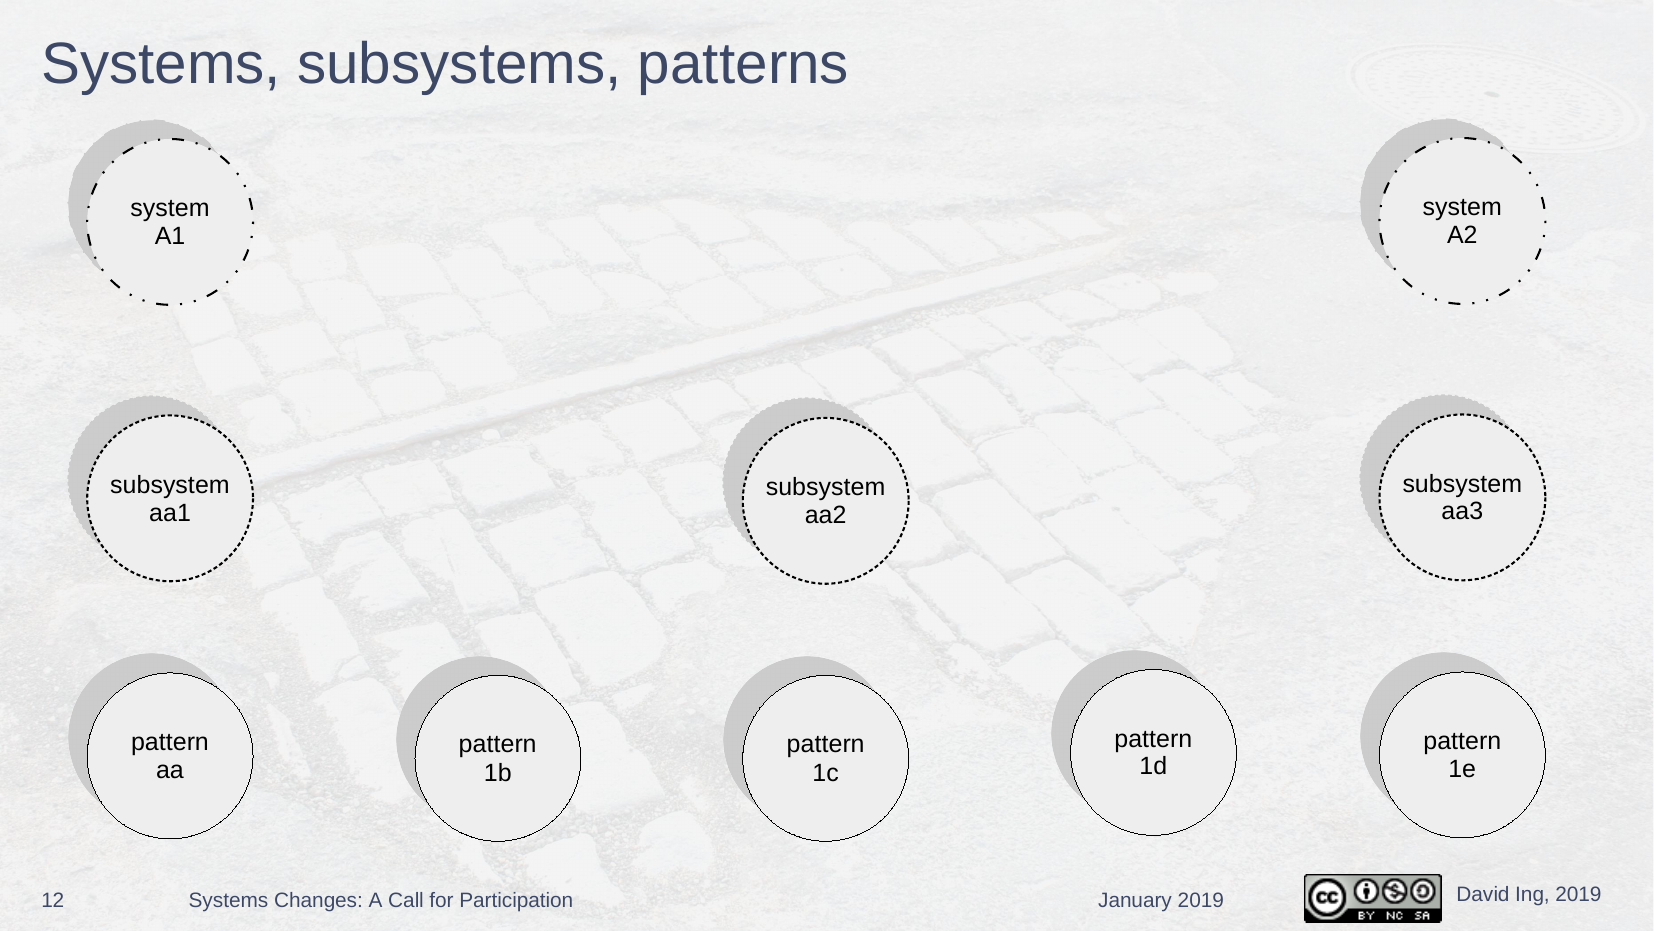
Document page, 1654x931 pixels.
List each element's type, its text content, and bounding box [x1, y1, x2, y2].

text_box pattern aa [87, 672, 254, 839]
text_box pattern 1b [414, 675, 581, 842]
text_box system A1 [87, 138, 254, 305]
title Systems, subsystems, patterns [41, 30, 1613, 126]
text_box system A2 [1379, 138, 1546, 304]
text_box subsystem aa1 [87, 415, 254, 582]
text_box pattern 1c [742, 675, 909, 842]
text_box subsystem aa2 [742, 417, 909, 584]
text_box pattern 1d [1070, 669, 1237, 836]
text_box subsystem aa3 [1379, 414, 1546, 581]
picture [0, 0, 1654, 931]
text_box pattern 1e [1379, 671, 1546, 838]
